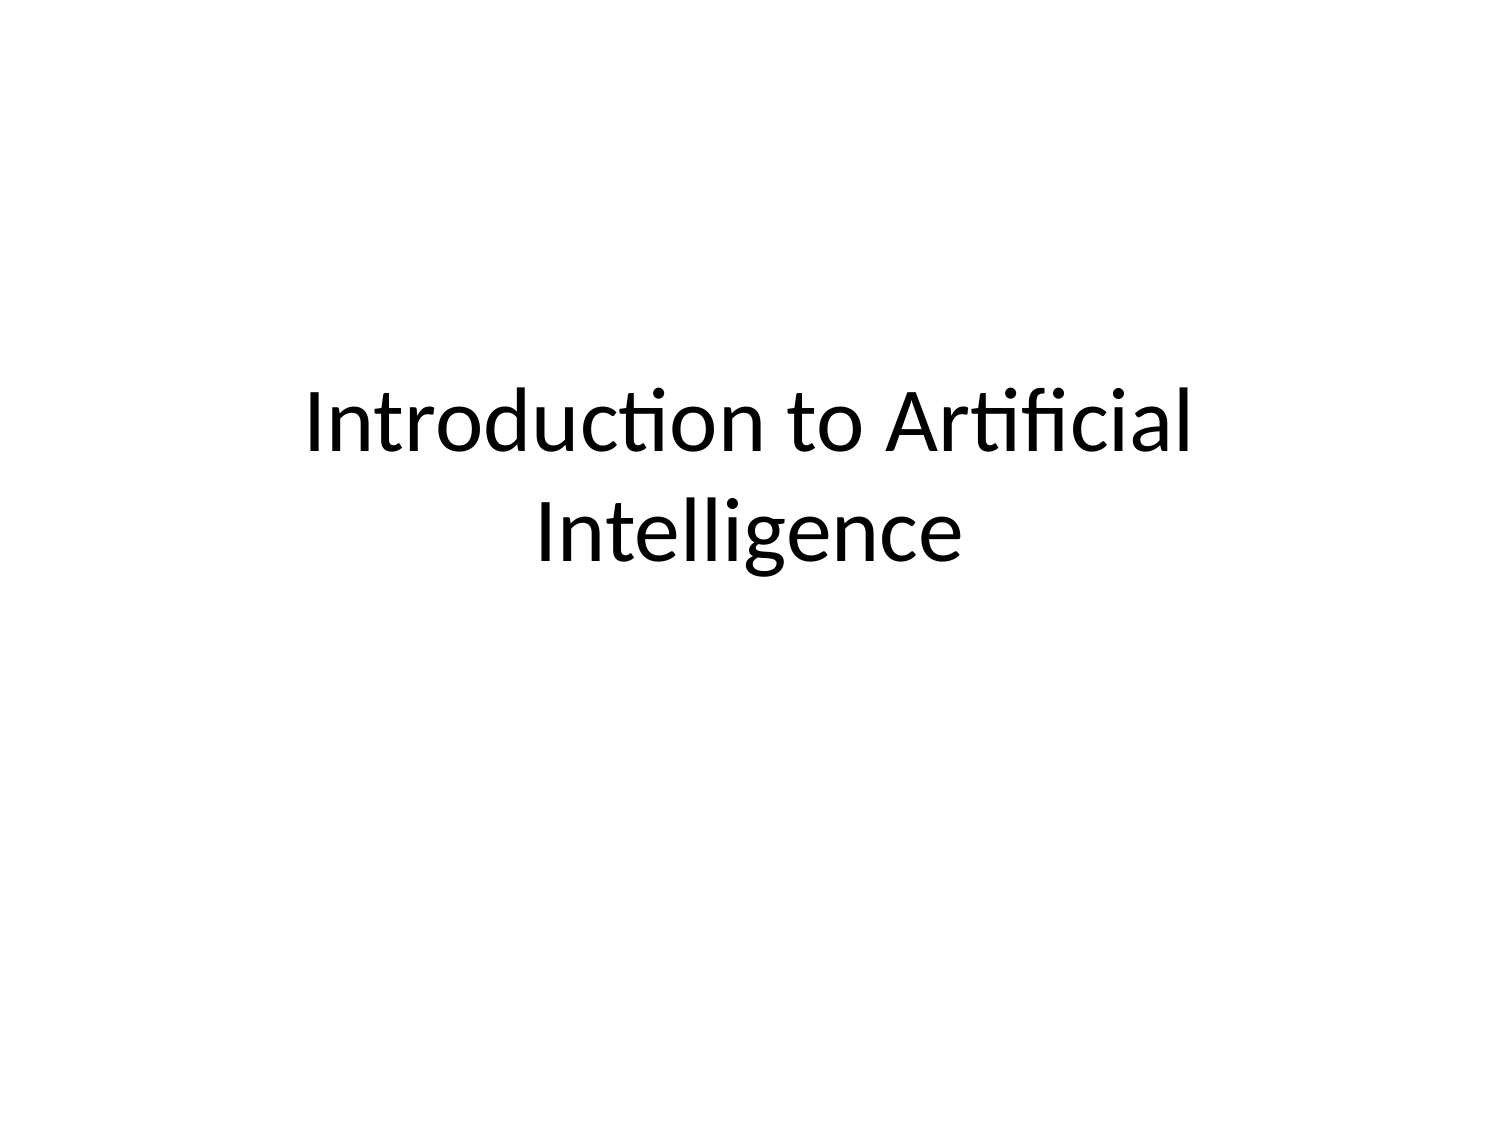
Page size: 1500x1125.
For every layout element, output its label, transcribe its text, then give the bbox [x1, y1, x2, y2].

title Introduction to Artificial Intelligence [112, 349, 1388, 591]
